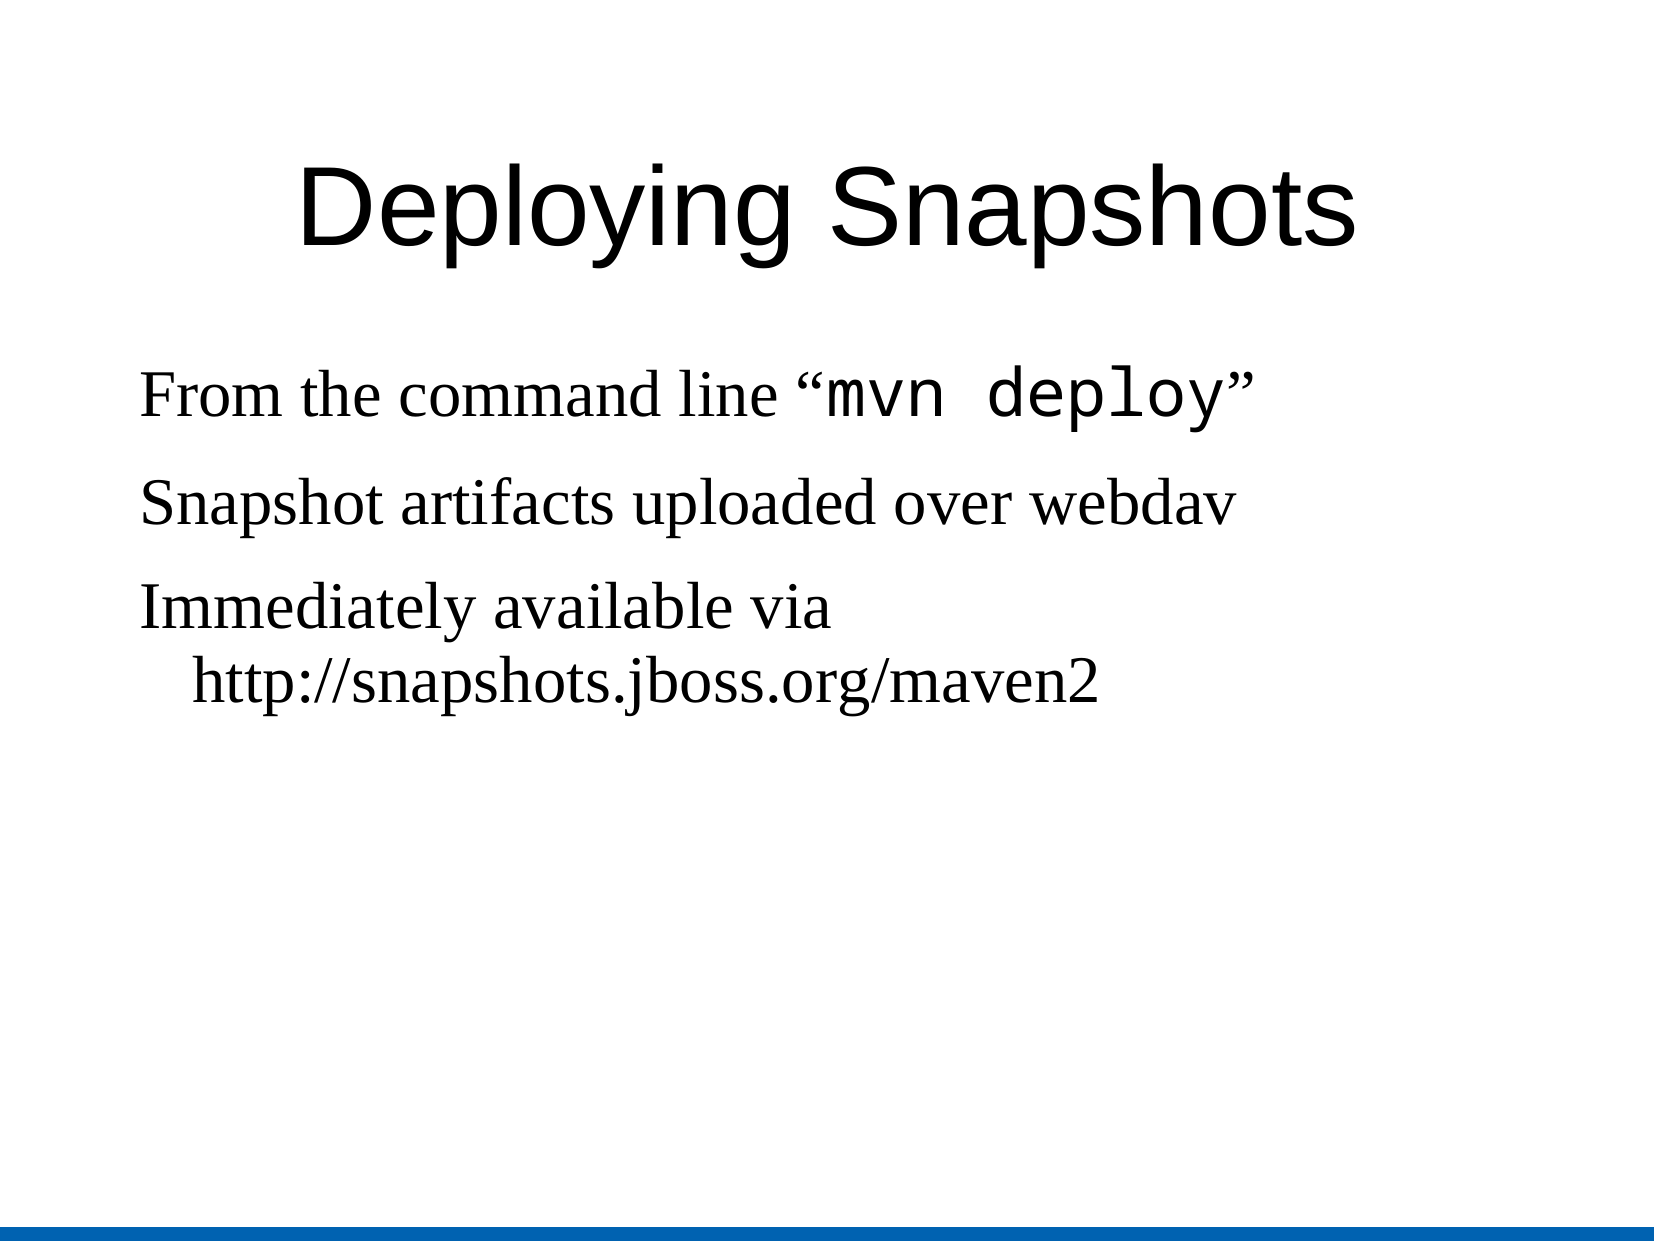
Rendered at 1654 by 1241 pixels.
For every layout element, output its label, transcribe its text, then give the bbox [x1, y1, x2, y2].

list From the command line “mvn deploy” Snapshot artifacts uploaded over webdav Immediately available via http://snapshots.jboss.org/maven2 [121, 344, 1533, 1127]
title Deploying Snapshots [121, 102, 1533, 311]
